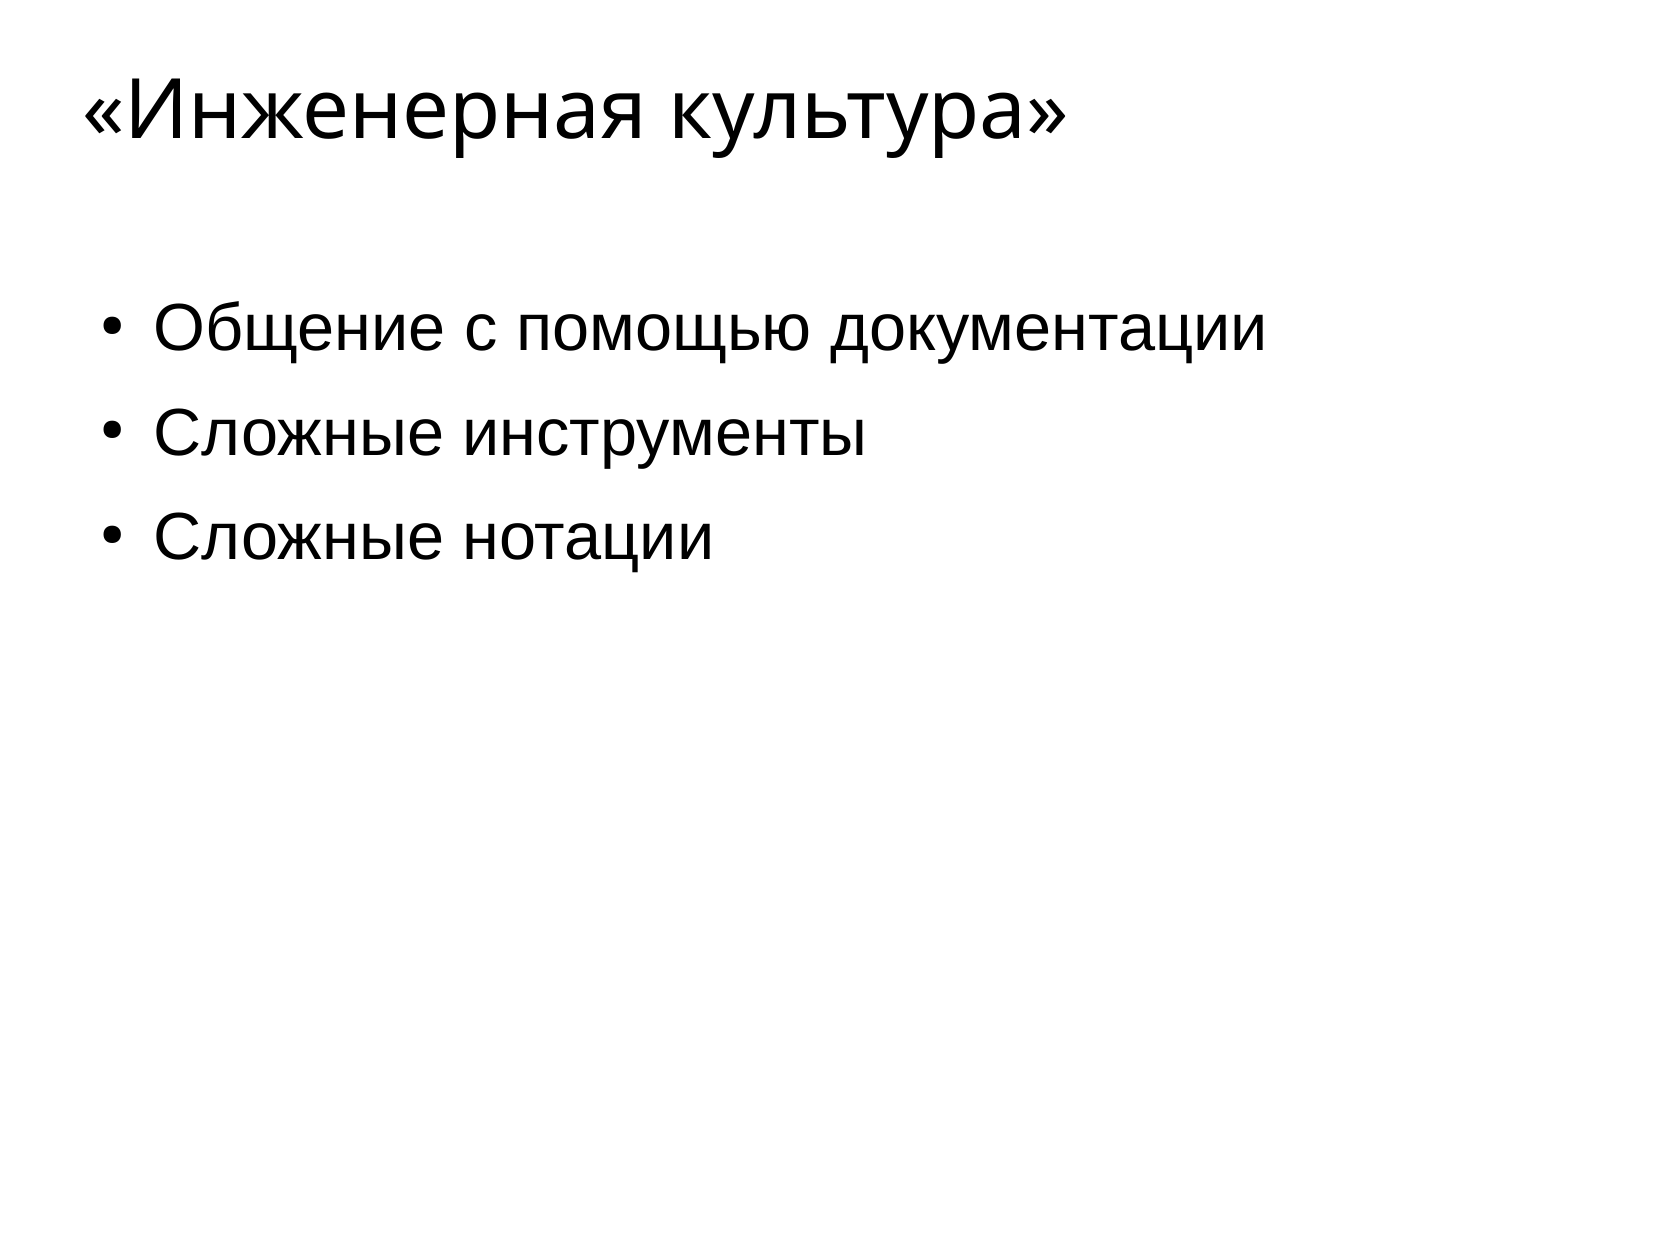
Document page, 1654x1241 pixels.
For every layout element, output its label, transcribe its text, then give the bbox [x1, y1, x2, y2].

title «Инженерная культура» [82, 49, 1571, 257]
list Общение с помощью документации Сложные инструменты Сложные нотации [82, 290, 1571, 1010]
